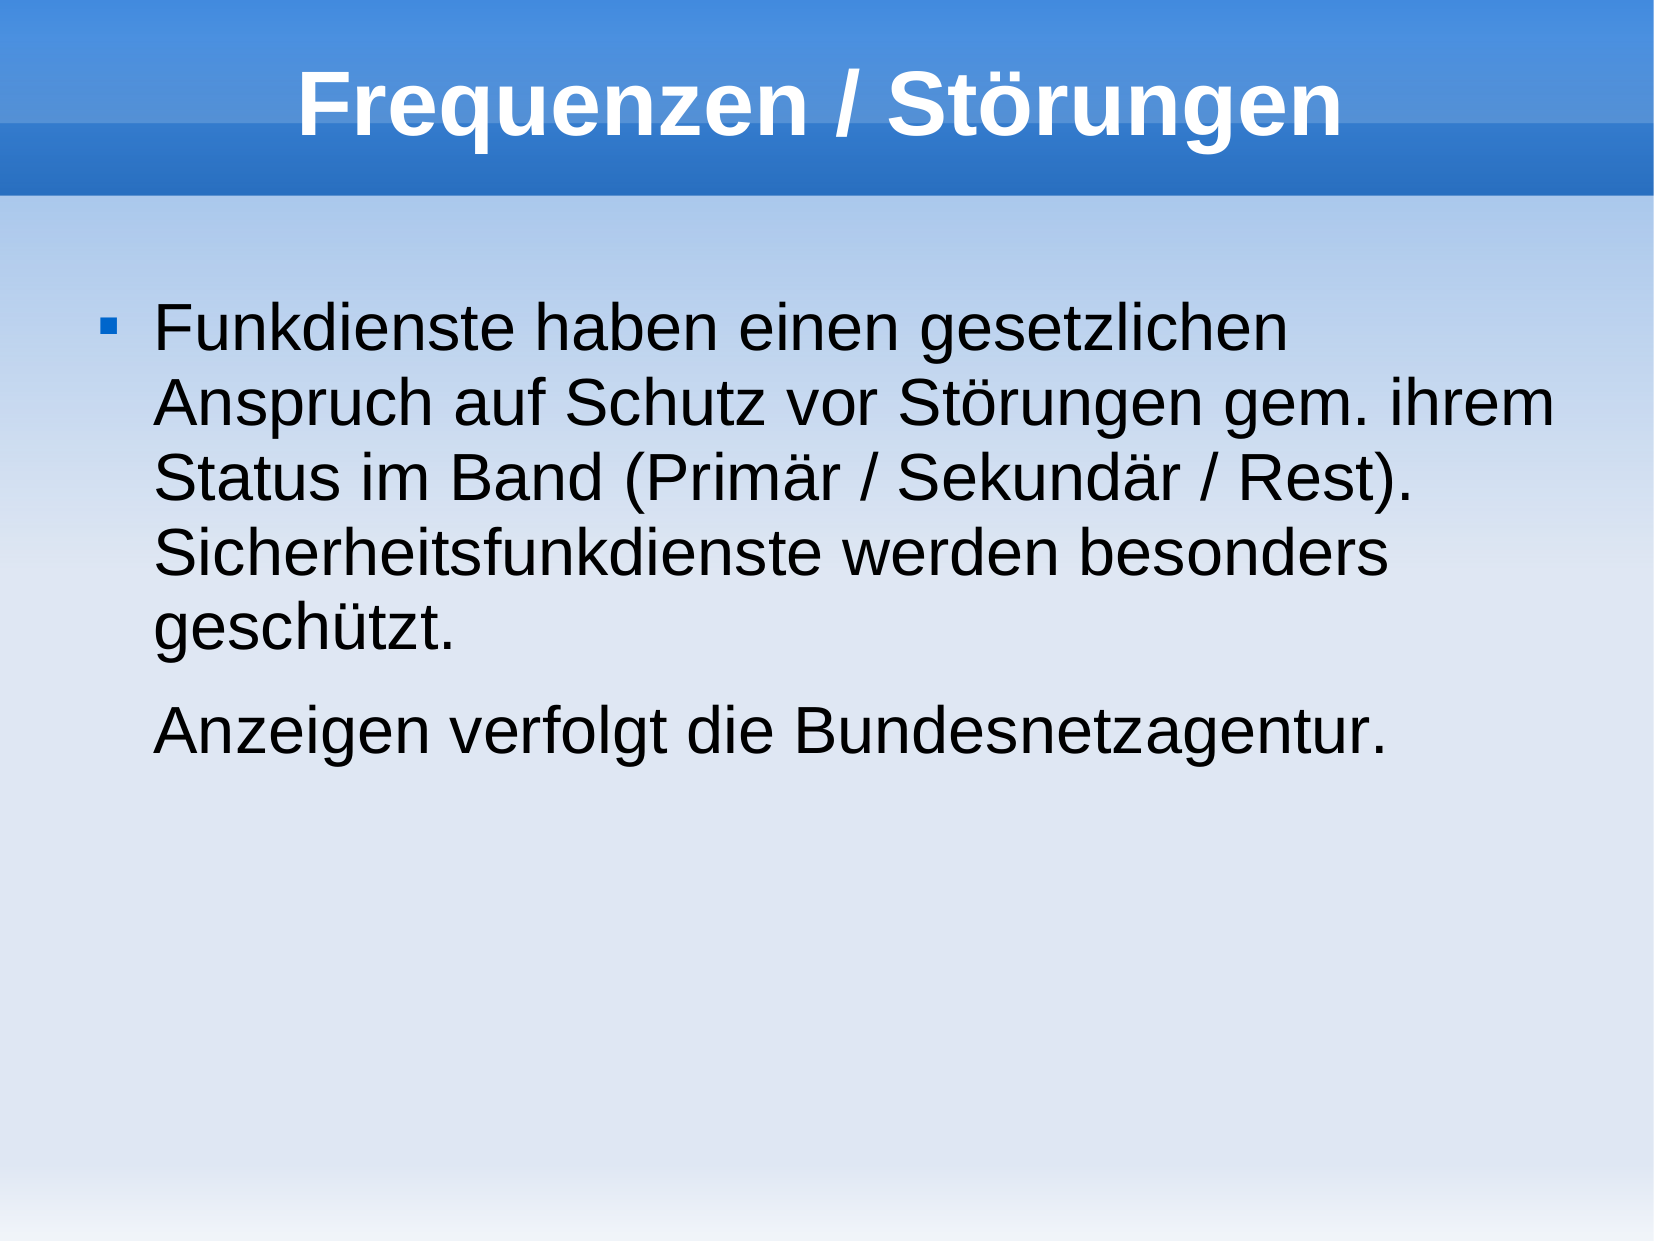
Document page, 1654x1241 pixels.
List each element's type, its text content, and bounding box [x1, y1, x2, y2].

picture [0, 0, 1654, 1241]
title Frequenzen / Störungen [76, 7, 1565, 200]
list Funkdienste haben einen gesetzlichen Anspruch auf Schutz vor Störungen gem. ihrem Status im Band (Primär / Sekundär / Rest). Sicherheitsfunkdienste werden besonders geschützt. Anzeigen verfolgt die Bundesnetzagentur. [82, 290, 1571, 1094]
